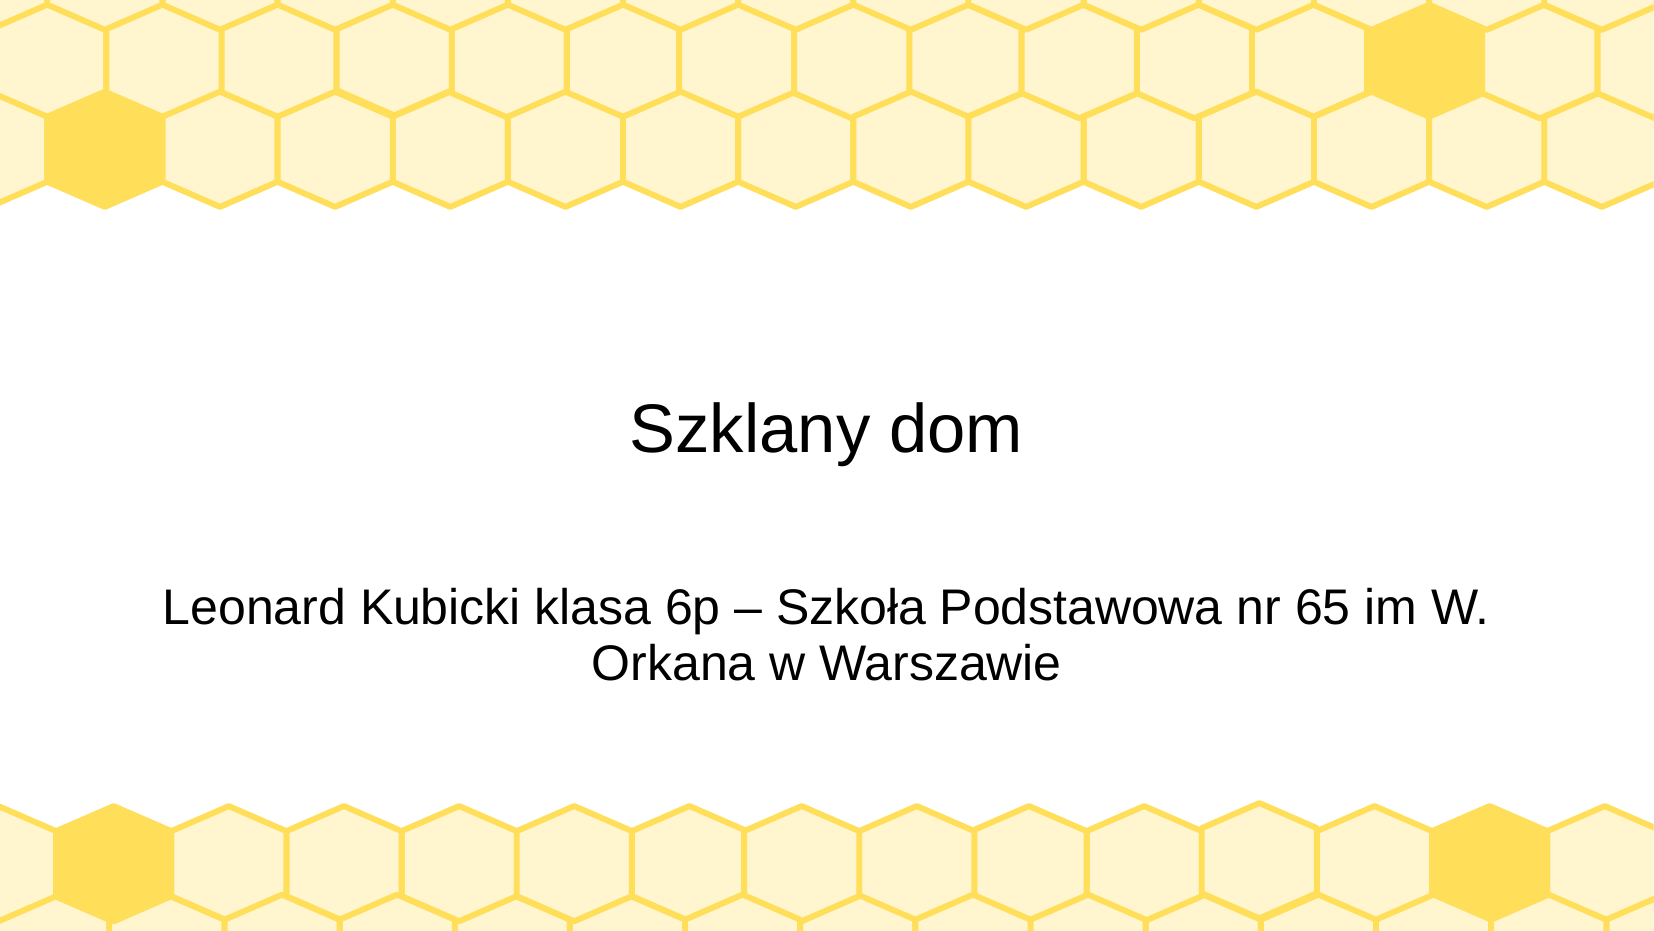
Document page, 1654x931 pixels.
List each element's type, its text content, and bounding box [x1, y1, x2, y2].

subtitle Leonard Kubicki klasa 6p – Szkoła Podstawowa nr 65 im W. Orkana w Warszawie [88, 561, 1565, 709]
title Szklany dom [88, 324, 1565, 532]
